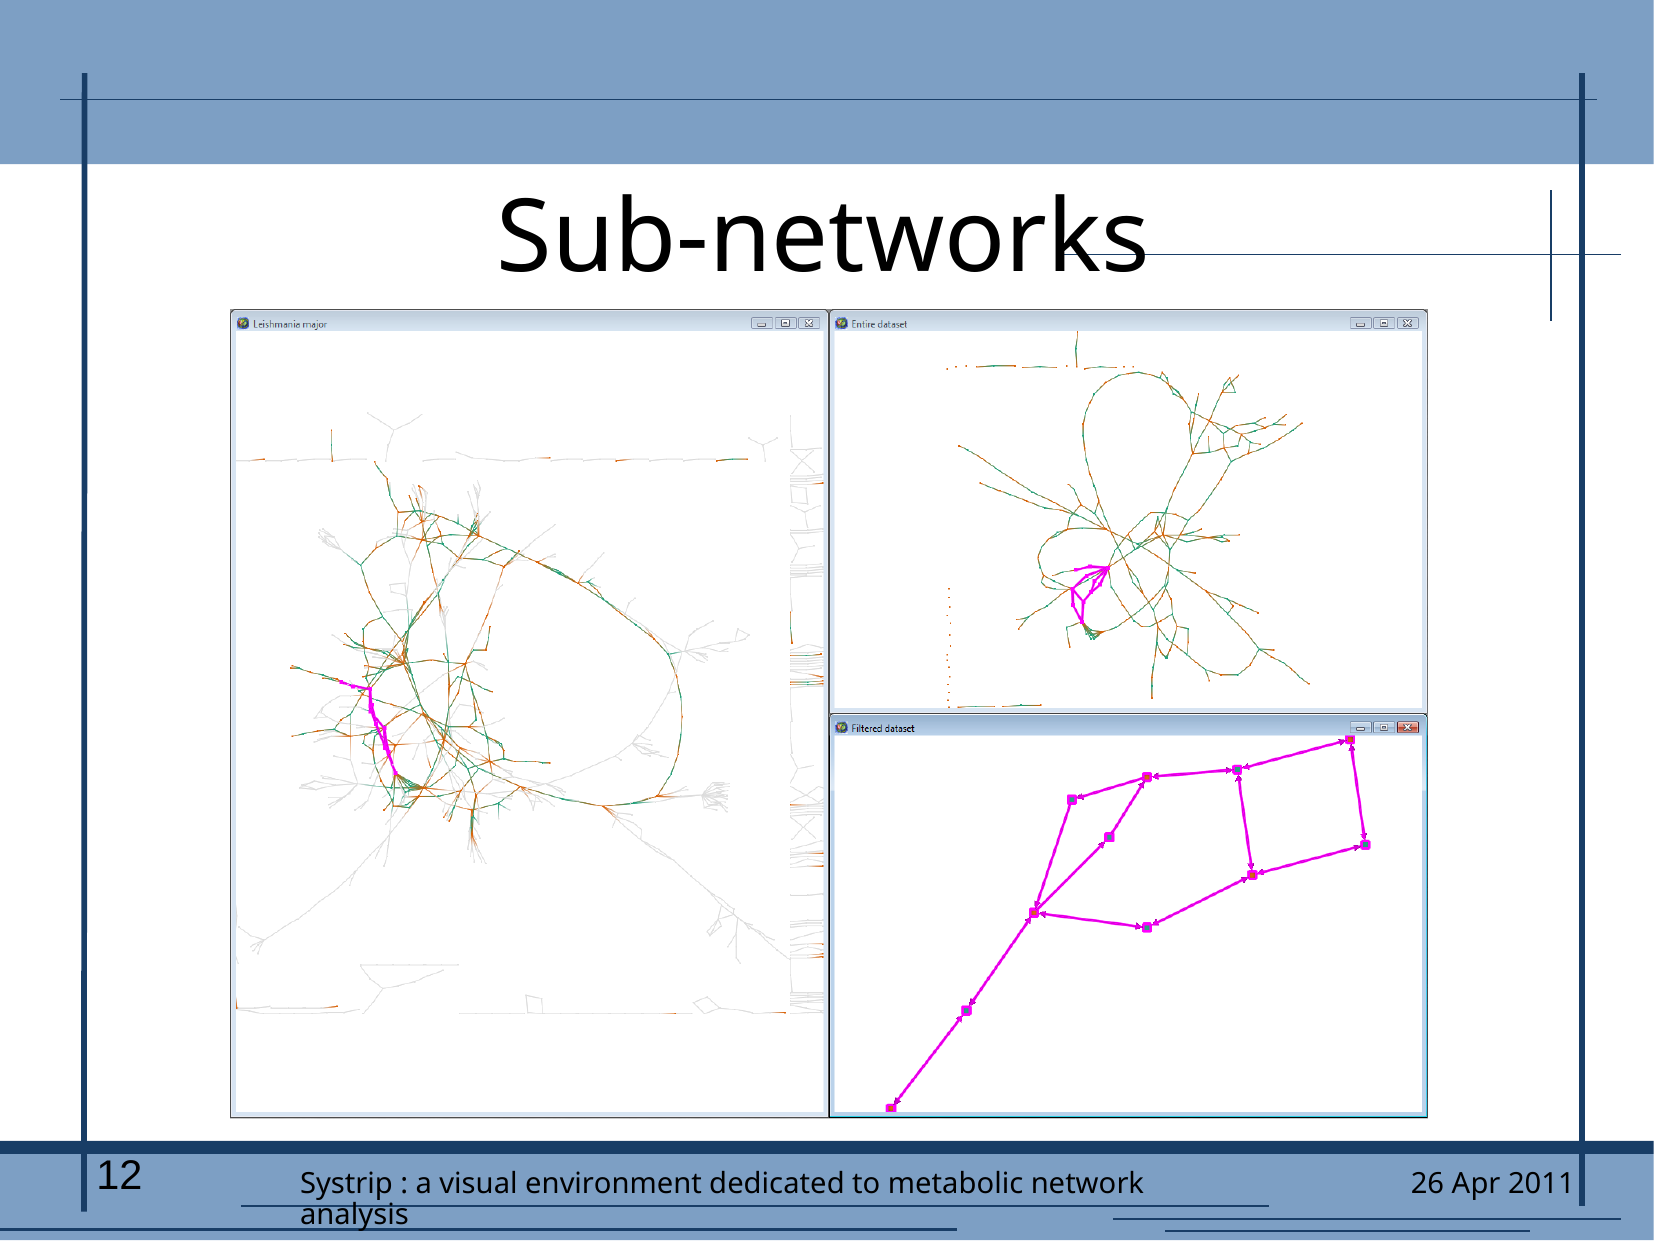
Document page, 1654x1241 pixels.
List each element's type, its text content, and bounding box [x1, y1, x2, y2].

title Sub-networks [117, 124, 1530, 332]
picture [230, 309, 1431, 1119]
